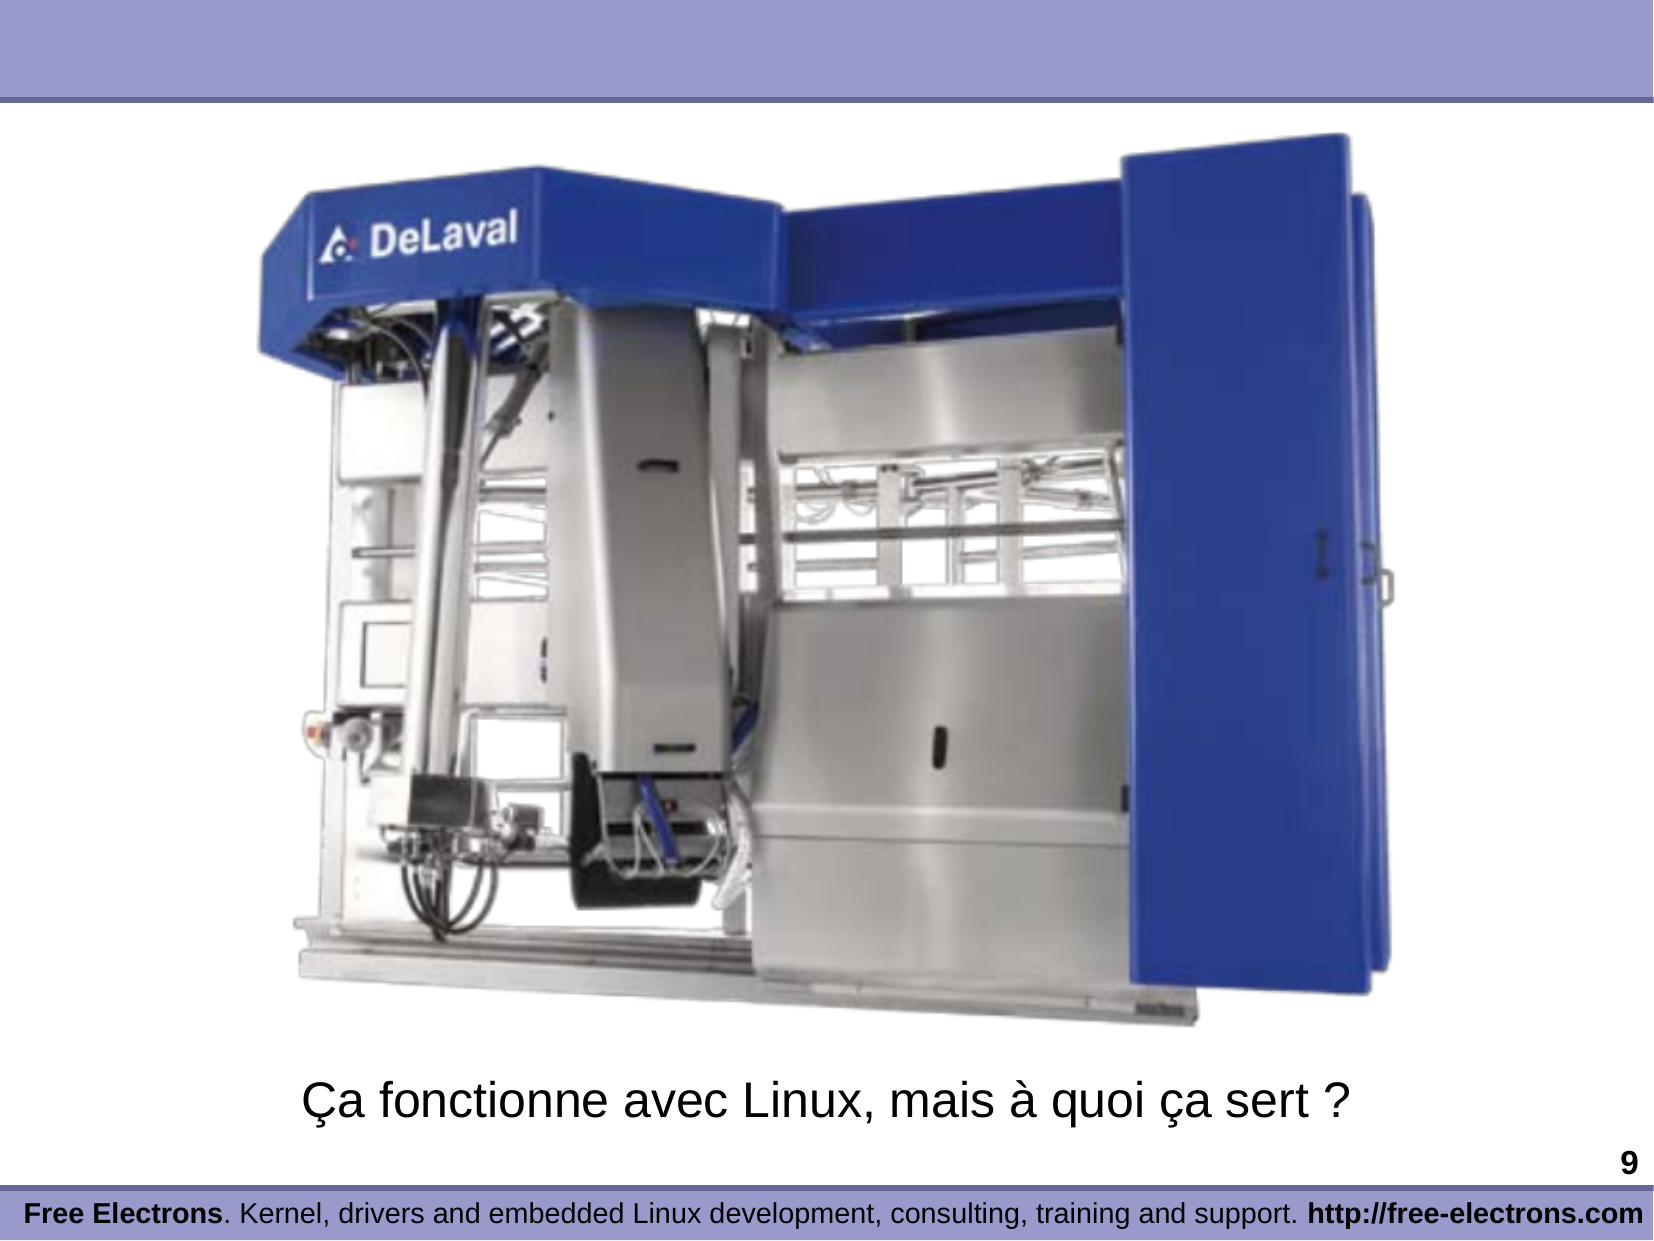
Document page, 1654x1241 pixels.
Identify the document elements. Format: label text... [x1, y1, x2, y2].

picture [192, 132, 1419, 1037]
text_box Ça fonctionne avec Linux, mais à quoi ça sert ? [0, 1072, 1654, 1135]
